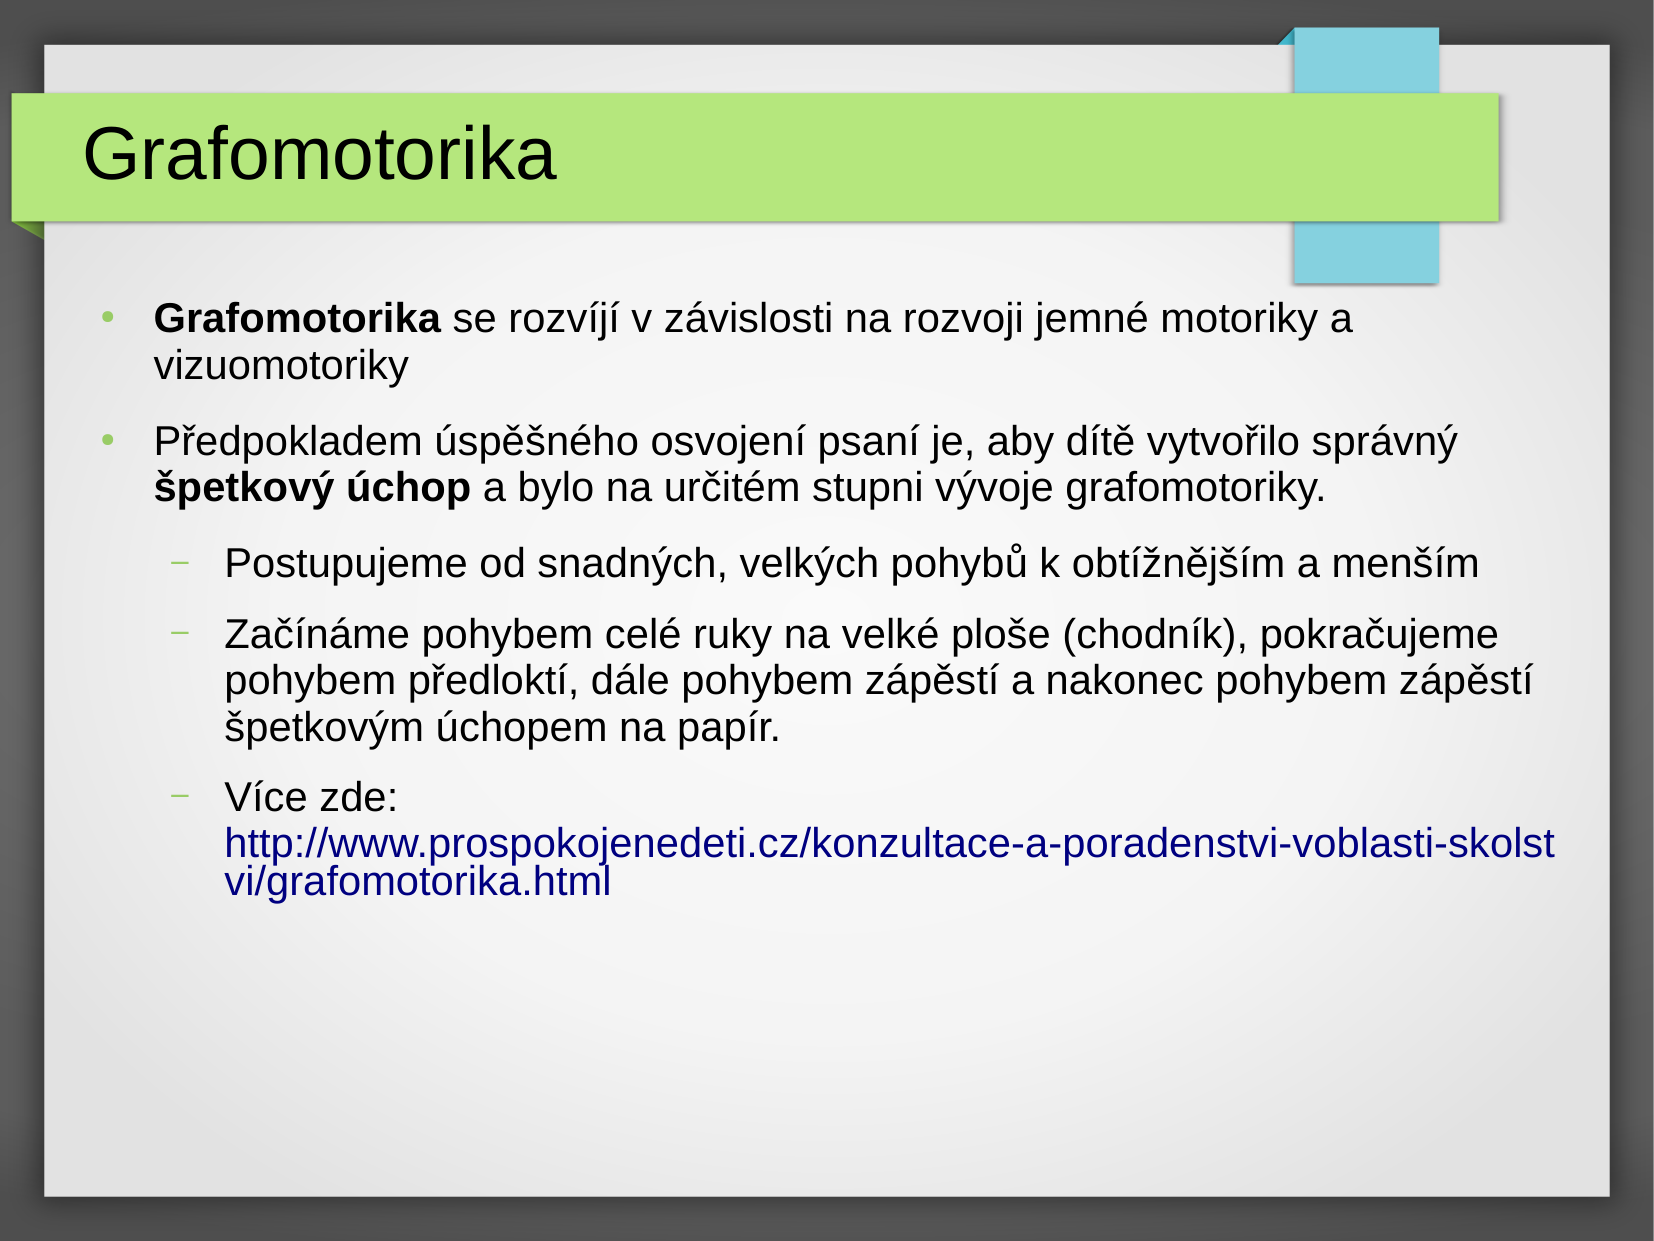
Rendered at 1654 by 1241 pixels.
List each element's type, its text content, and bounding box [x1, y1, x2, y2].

picture [0, 0, 1654, 1241]
title Grafomotorika [82, 94, 1264, 213]
list Grafomotorika se rozvíjí v závislosti na rozvoji jemné motoriky a vizuomotoriky Předpokladem úspěšného osvojení psaní je, aby dítě vytvořilo správný špetkový úchop a bylo na určitém stupni vývoje grafomotoriky. Postupujeme od snadných, velkých pohybů k obtížnějším a menším Začínáme pohybem celé ruky na velké ploše (chodník), pokračujeme pohybem předloktí, dále pohybem zápěstí a nakonec pohybem zápěstí špetkovým úchopem na papír. Více zde: http://www.prospokojenedeti.cz/konzultace-a-poradenstvi-voblasti-skolstvi/grafomotorika.html [82, 295, 1571, 1015]
